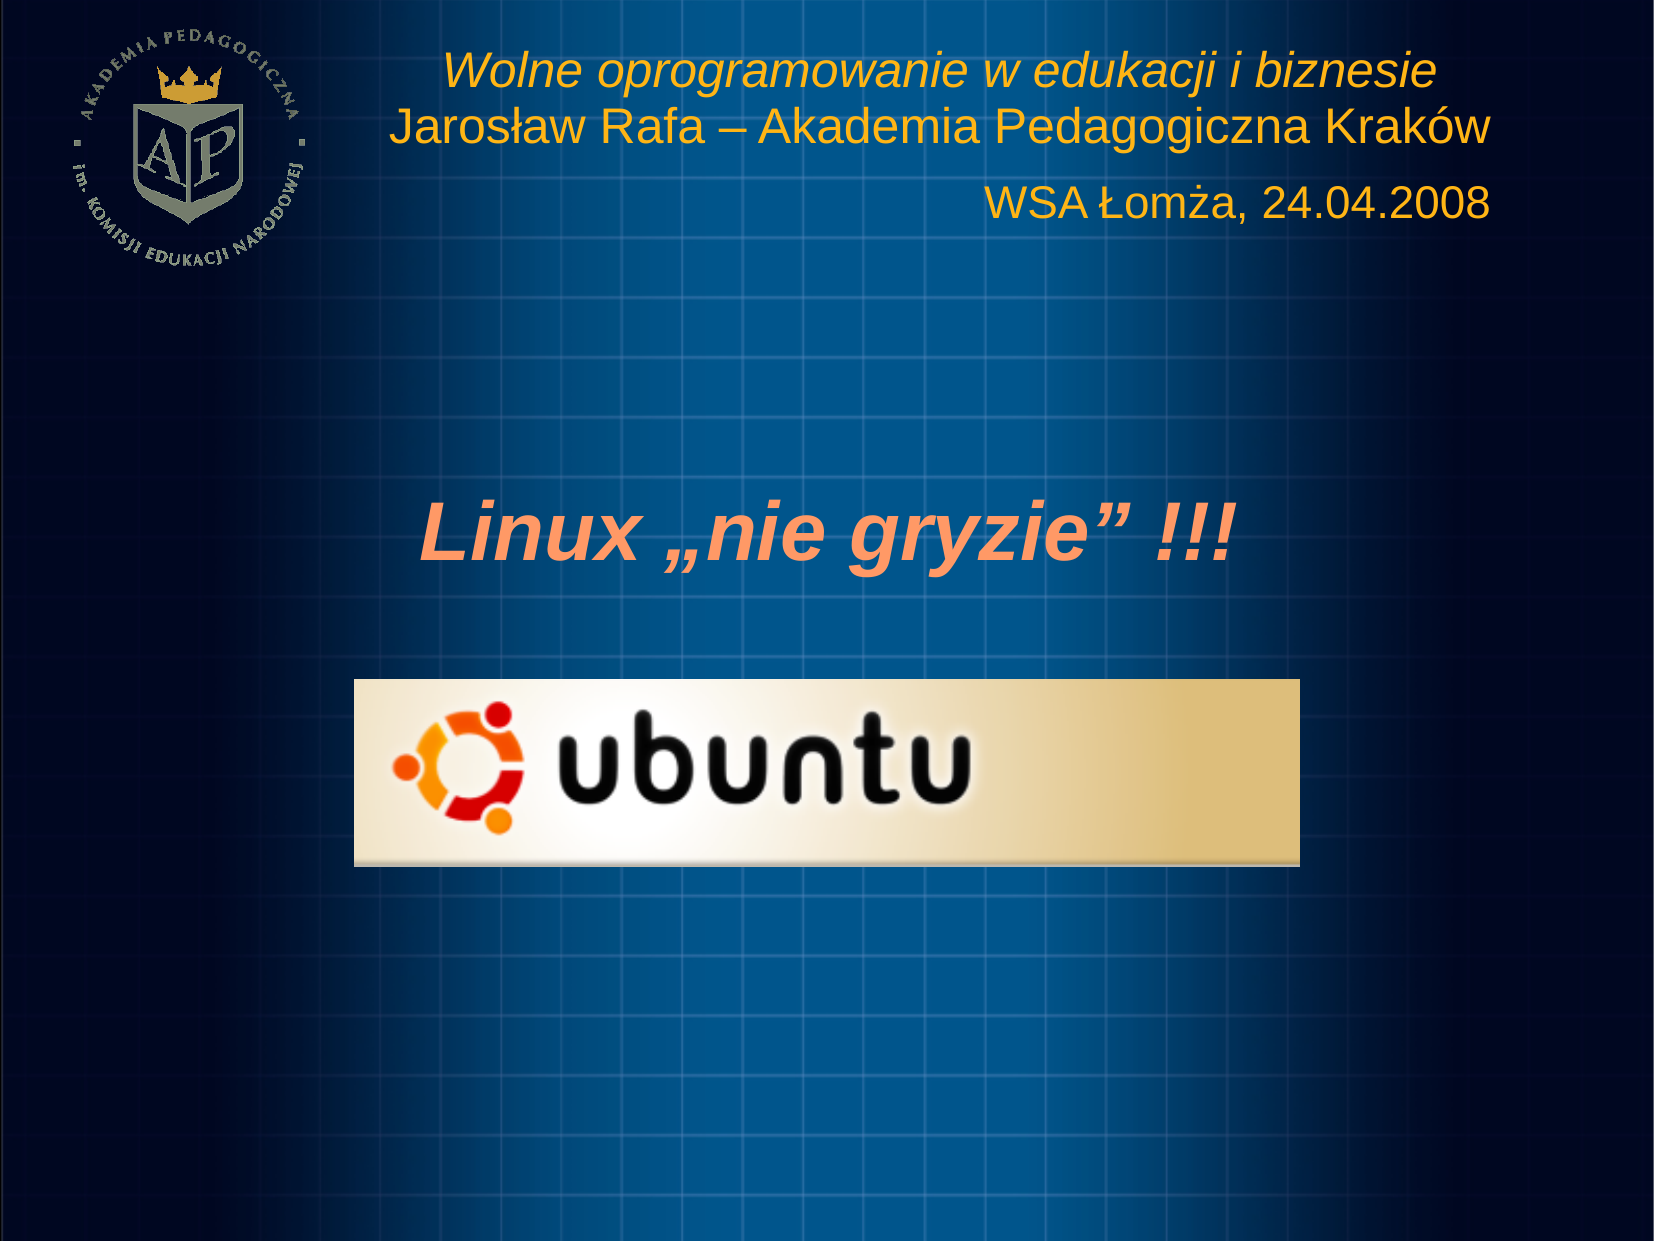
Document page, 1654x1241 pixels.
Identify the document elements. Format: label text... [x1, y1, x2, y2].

picture [0, 0, 1654, 1241]
title Linux „nie gryzie” !!! [123, 472, 1536, 591]
